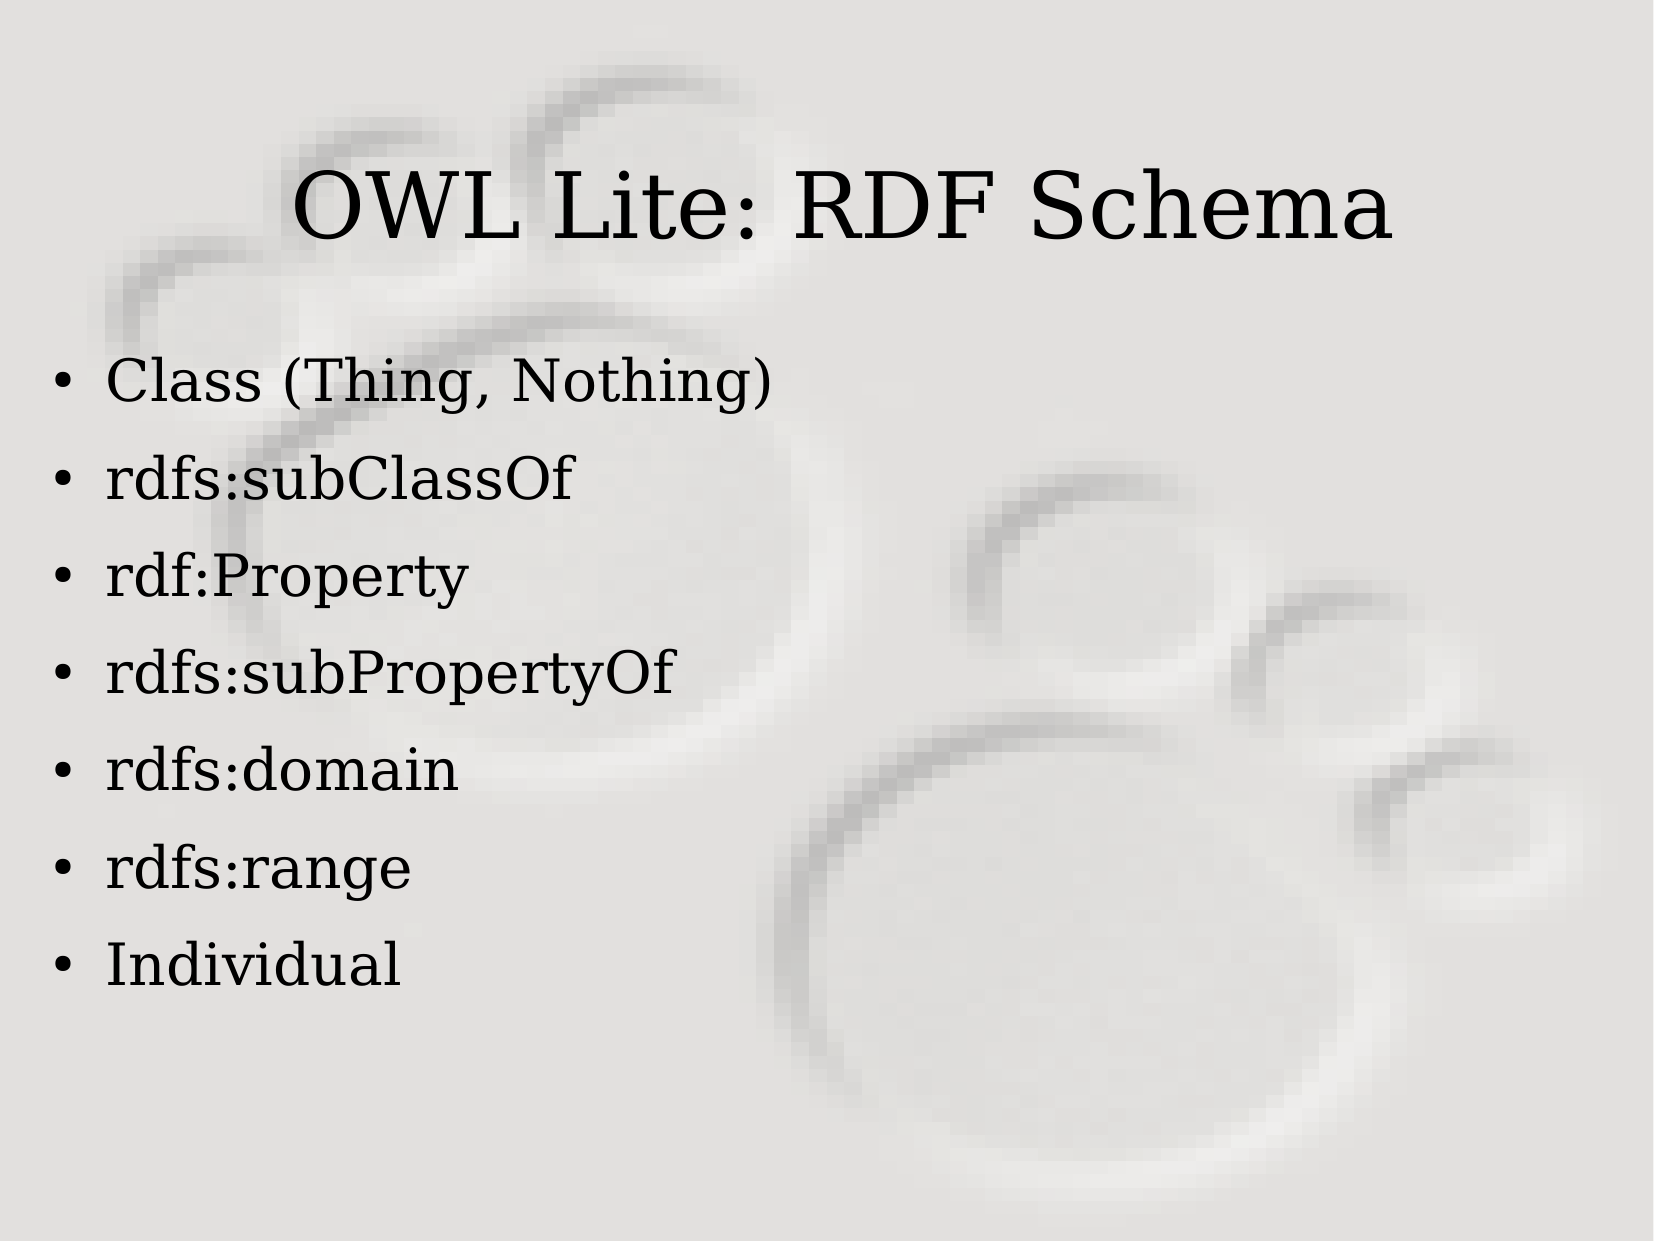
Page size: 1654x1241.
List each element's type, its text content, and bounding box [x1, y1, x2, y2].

picture [0, 0, 1654, 1241]
title OWL Lite: RDF Schema [121, 152, 1534, 260]
list Class (Thing, Nothing) rdfs:subClassOf rdf:Property rdfs:subPropertyOf rdfs:domain rdfs:range Individual [34, 347, 916, 1152]
